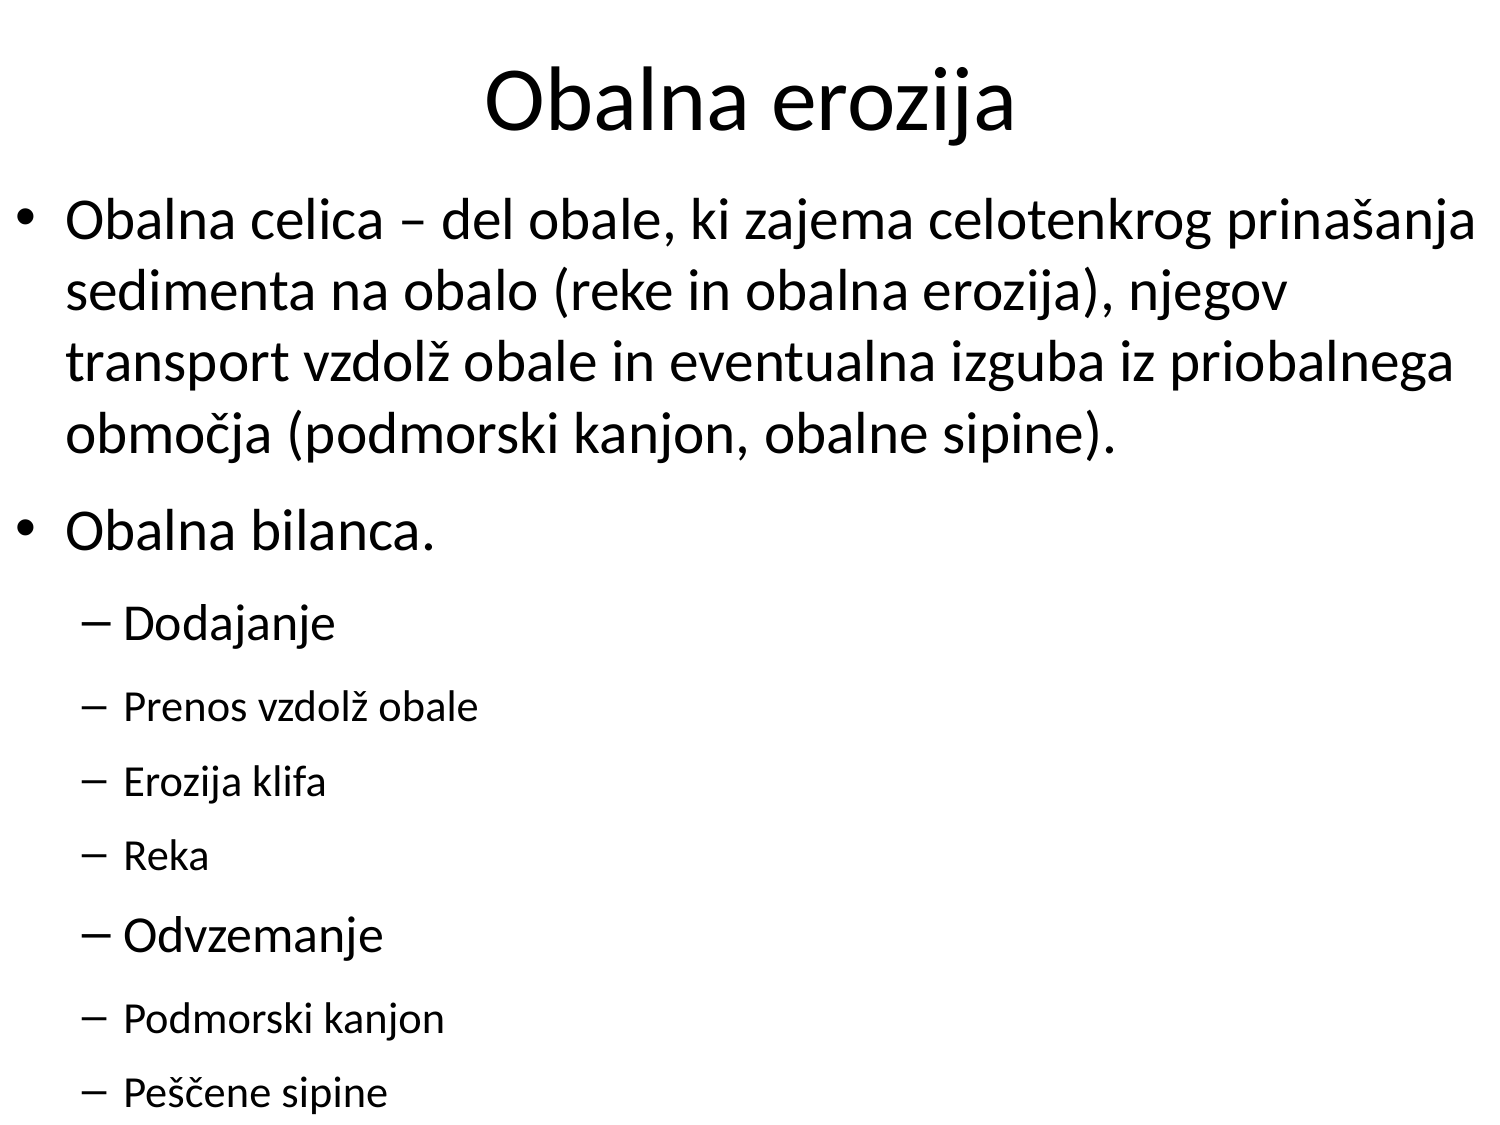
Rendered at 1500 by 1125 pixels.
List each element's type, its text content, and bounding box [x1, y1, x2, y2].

title Obalna erozija [76, 0, 1427, 172]
list Obalna celica – del obale, ki zajema celotenkrog prinašanja sedimenta na obalo (reke in obalna erozija), njegov transport vzdolž obale in eventualna izguba iz priobalnega območja (podmorski kanjon, obalne sipine). Obalna bilanca. Dodajanje Prenos vzdolž obale Erozija klifa Reka Odvzemanje Podmorski kanjon Peščene sipine [0, 172, 1500, 1125]
